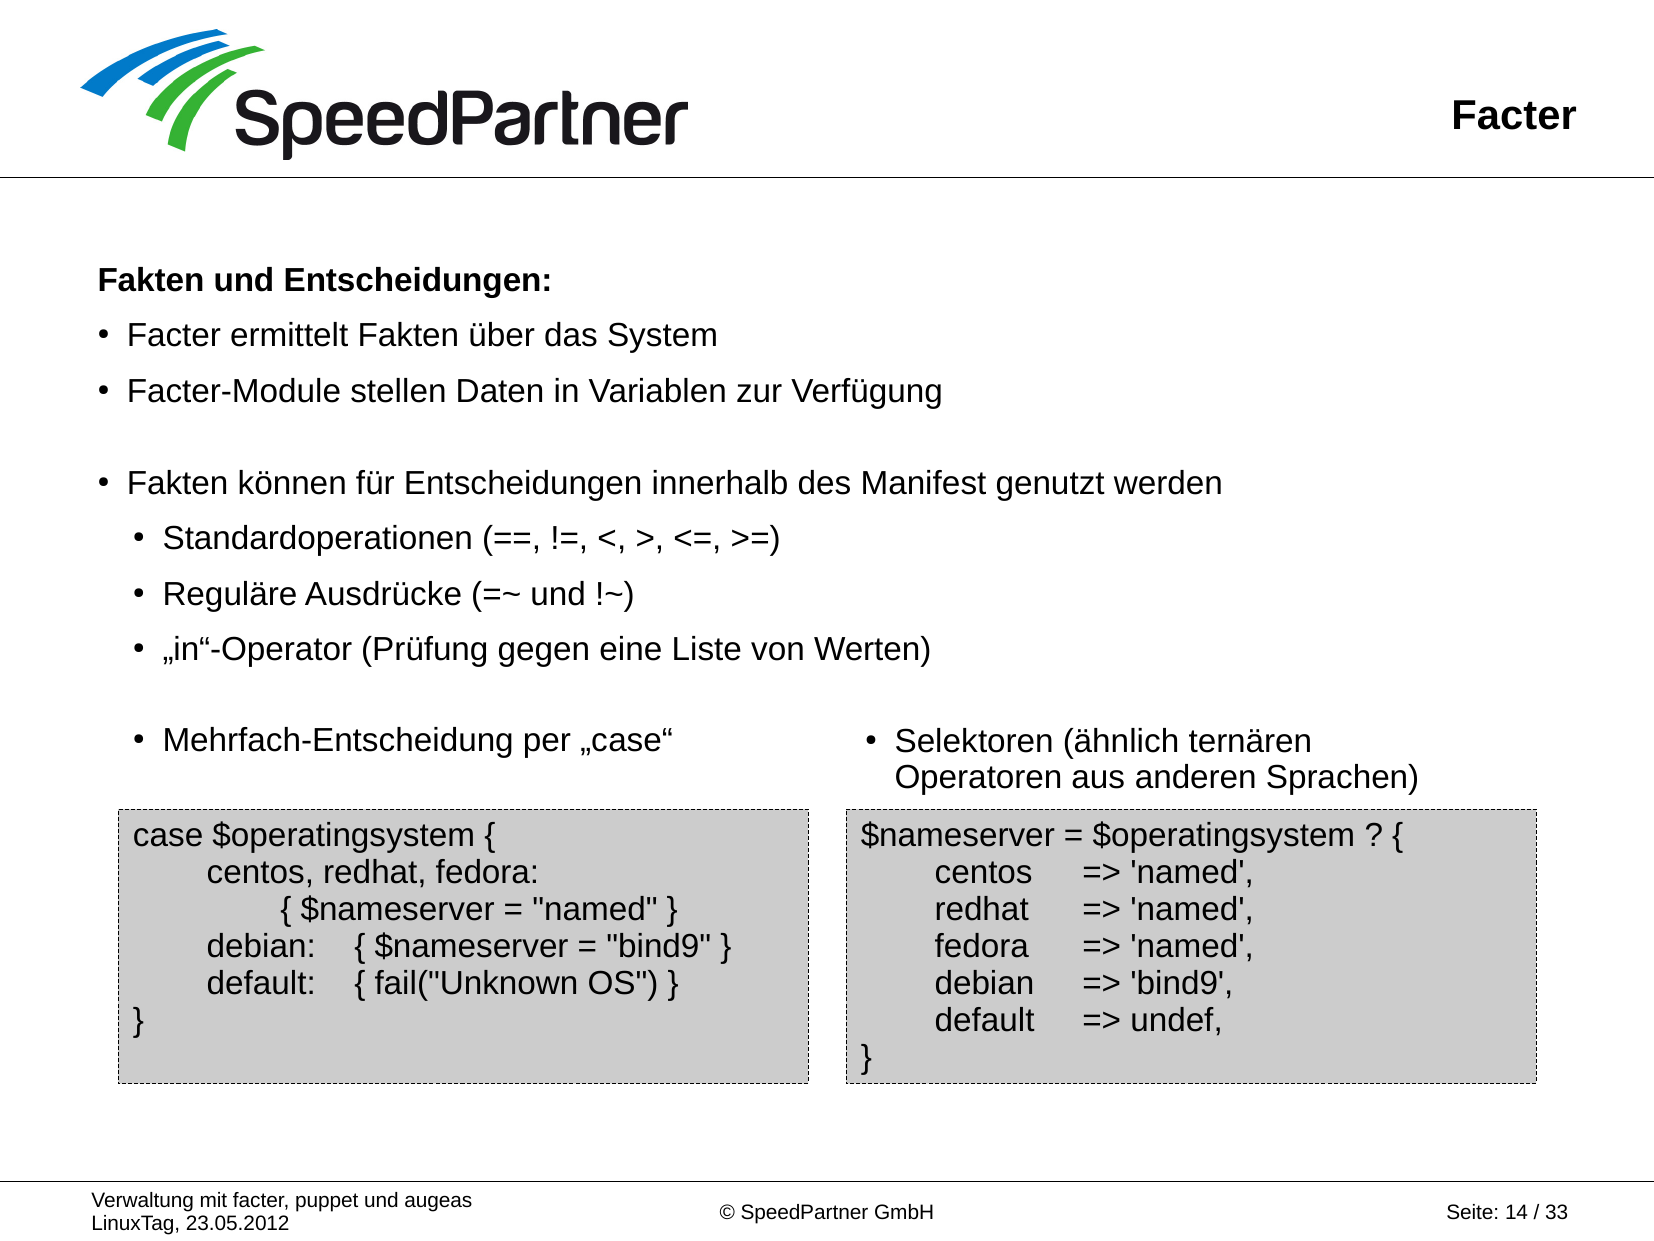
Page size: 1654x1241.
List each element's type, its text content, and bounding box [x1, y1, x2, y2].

picture [80, 29, 688, 160]
text_box Selektoren (ähnlich ternären Operatoren aus anderen Sprachen) [850, 714, 1471, 804]
title Facter [590, 70, 1577, 160]
text_box case $operatingsystem { centos, redhat, fedora: { $nameserver = "named" } debian: { $nameserver = "bind9" } default: { fail("Unknown OS") } } [118, 809, 809, 1084]
text_box $nameserver = $operatingsystem ? { centos => 'named', redhat => 'named', fedora => 'named', debian => 'bind9', default => undef, } [846, 809, 1537, 1084]
text_box Fakten und Entscheidungen: Facter ermittelt Fakten über das System Facter-Module stellen Daten in Variablen zur Verfügung Fakten können für Entscheidungen innerhalb des Manifest genutzt werden Standardoperationen (==, !=, <, >, <=, >=) Reguläre Ausdrücke (=~ und !~) „in“-Operator (Prüfung gegen eine Liste von Werten) [82, 253, 1565, 1177]
text_box Mehrfach-Entscheidung per „case“ [118, 714, 739, 767]
